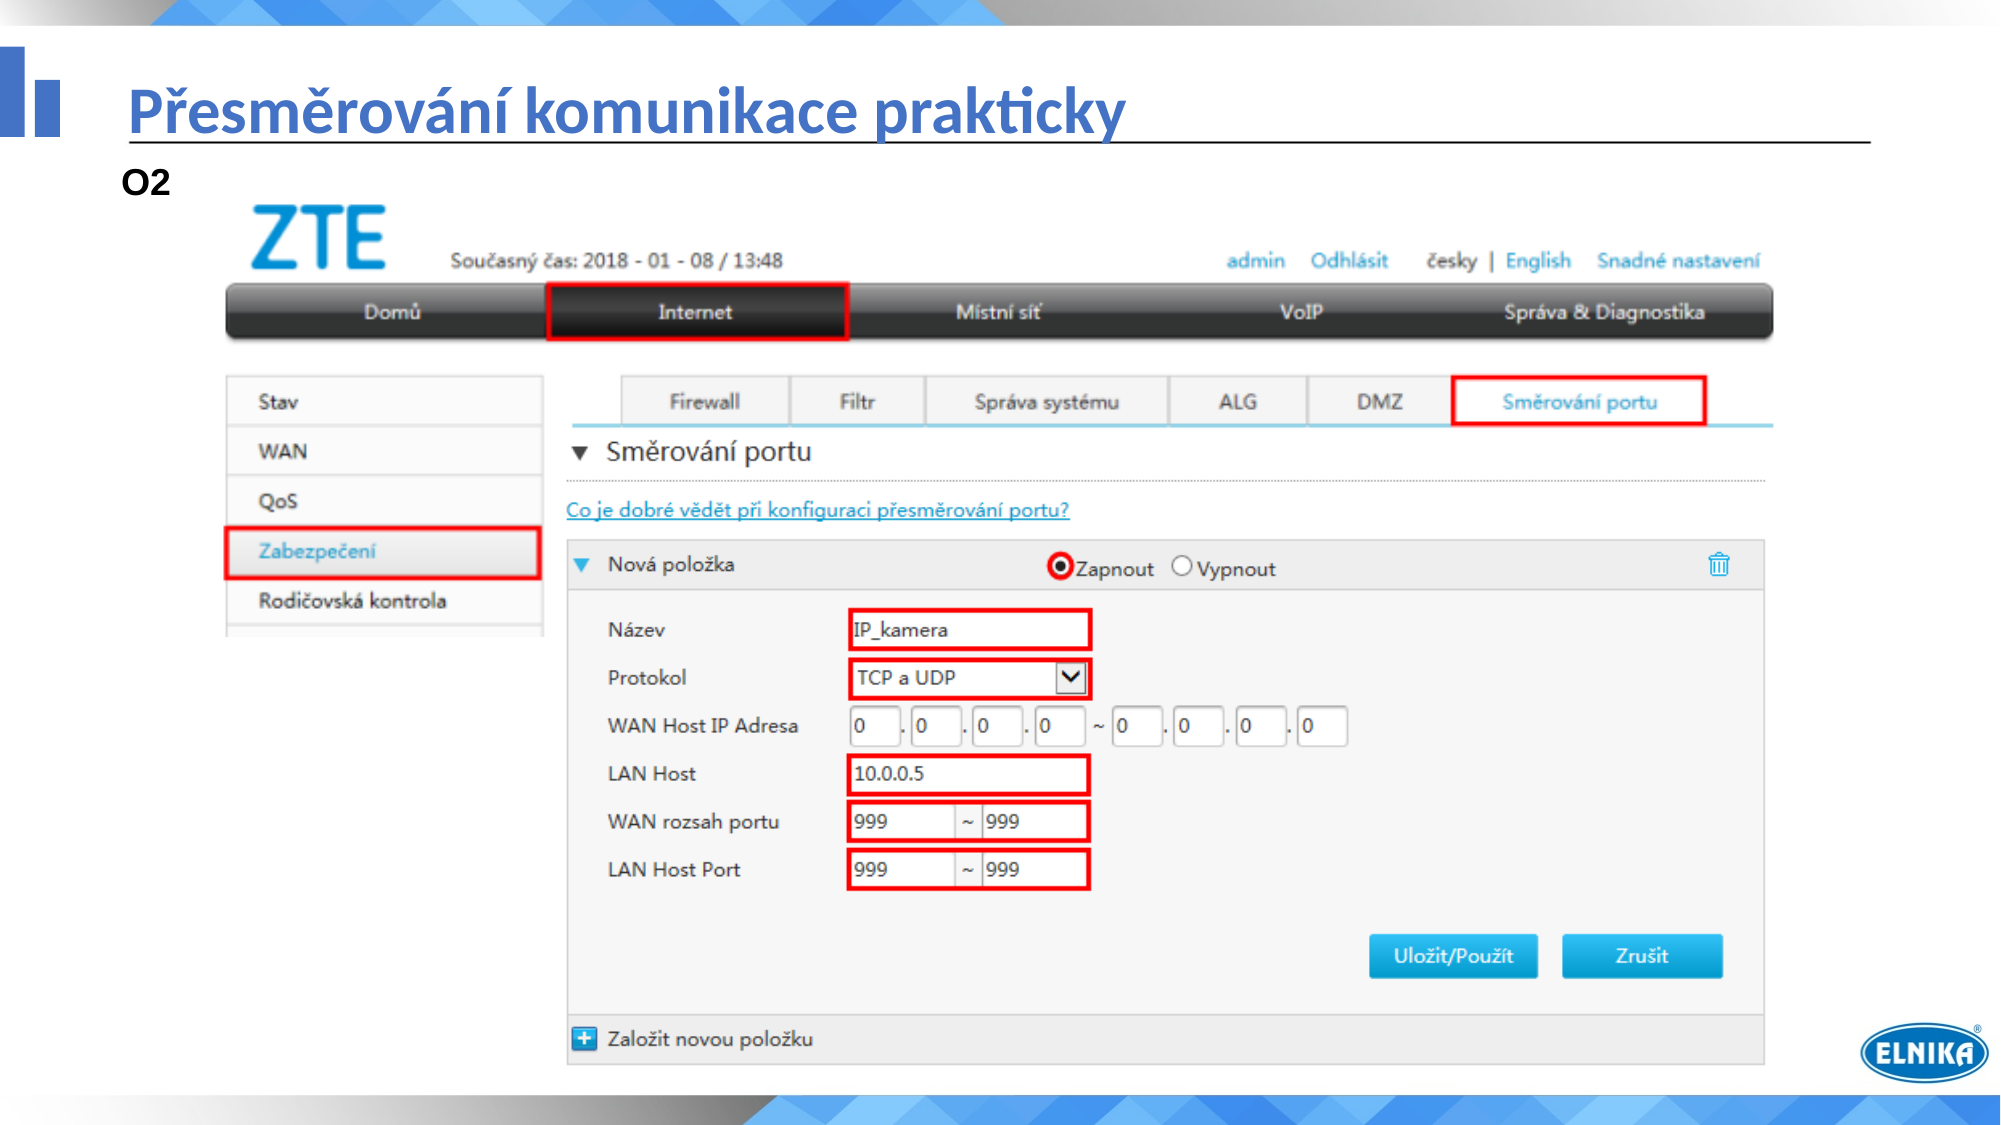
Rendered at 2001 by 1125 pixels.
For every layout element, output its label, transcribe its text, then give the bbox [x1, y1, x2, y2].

text_box O2 [106, 154, 550, 211]
text_box Přesměrování komunikace prakticky [78, 58, 1211, 154]
picture [0, 0, 2001, 1125]
